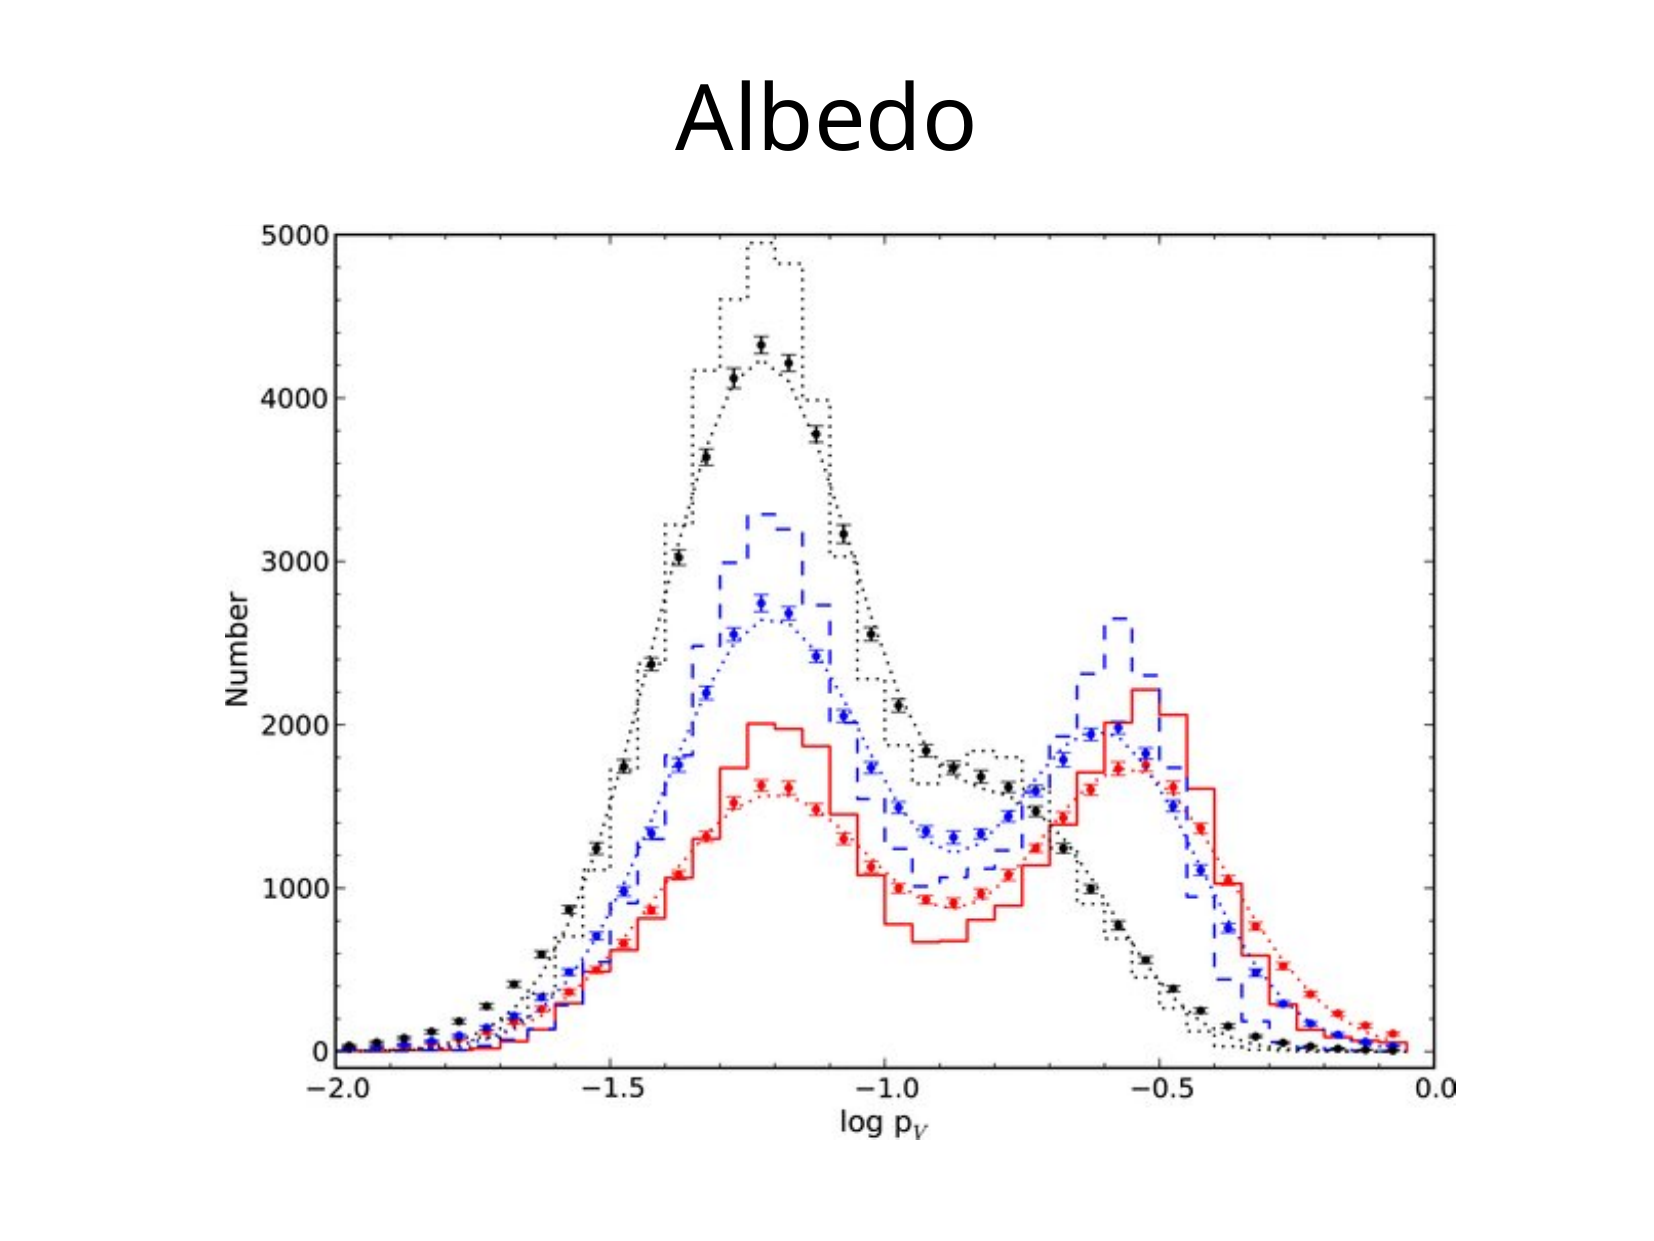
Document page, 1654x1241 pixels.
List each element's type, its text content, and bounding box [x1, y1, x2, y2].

title Albedo [82, 49, 1571, 181]
picture [225, 224, 1456, 1141]
